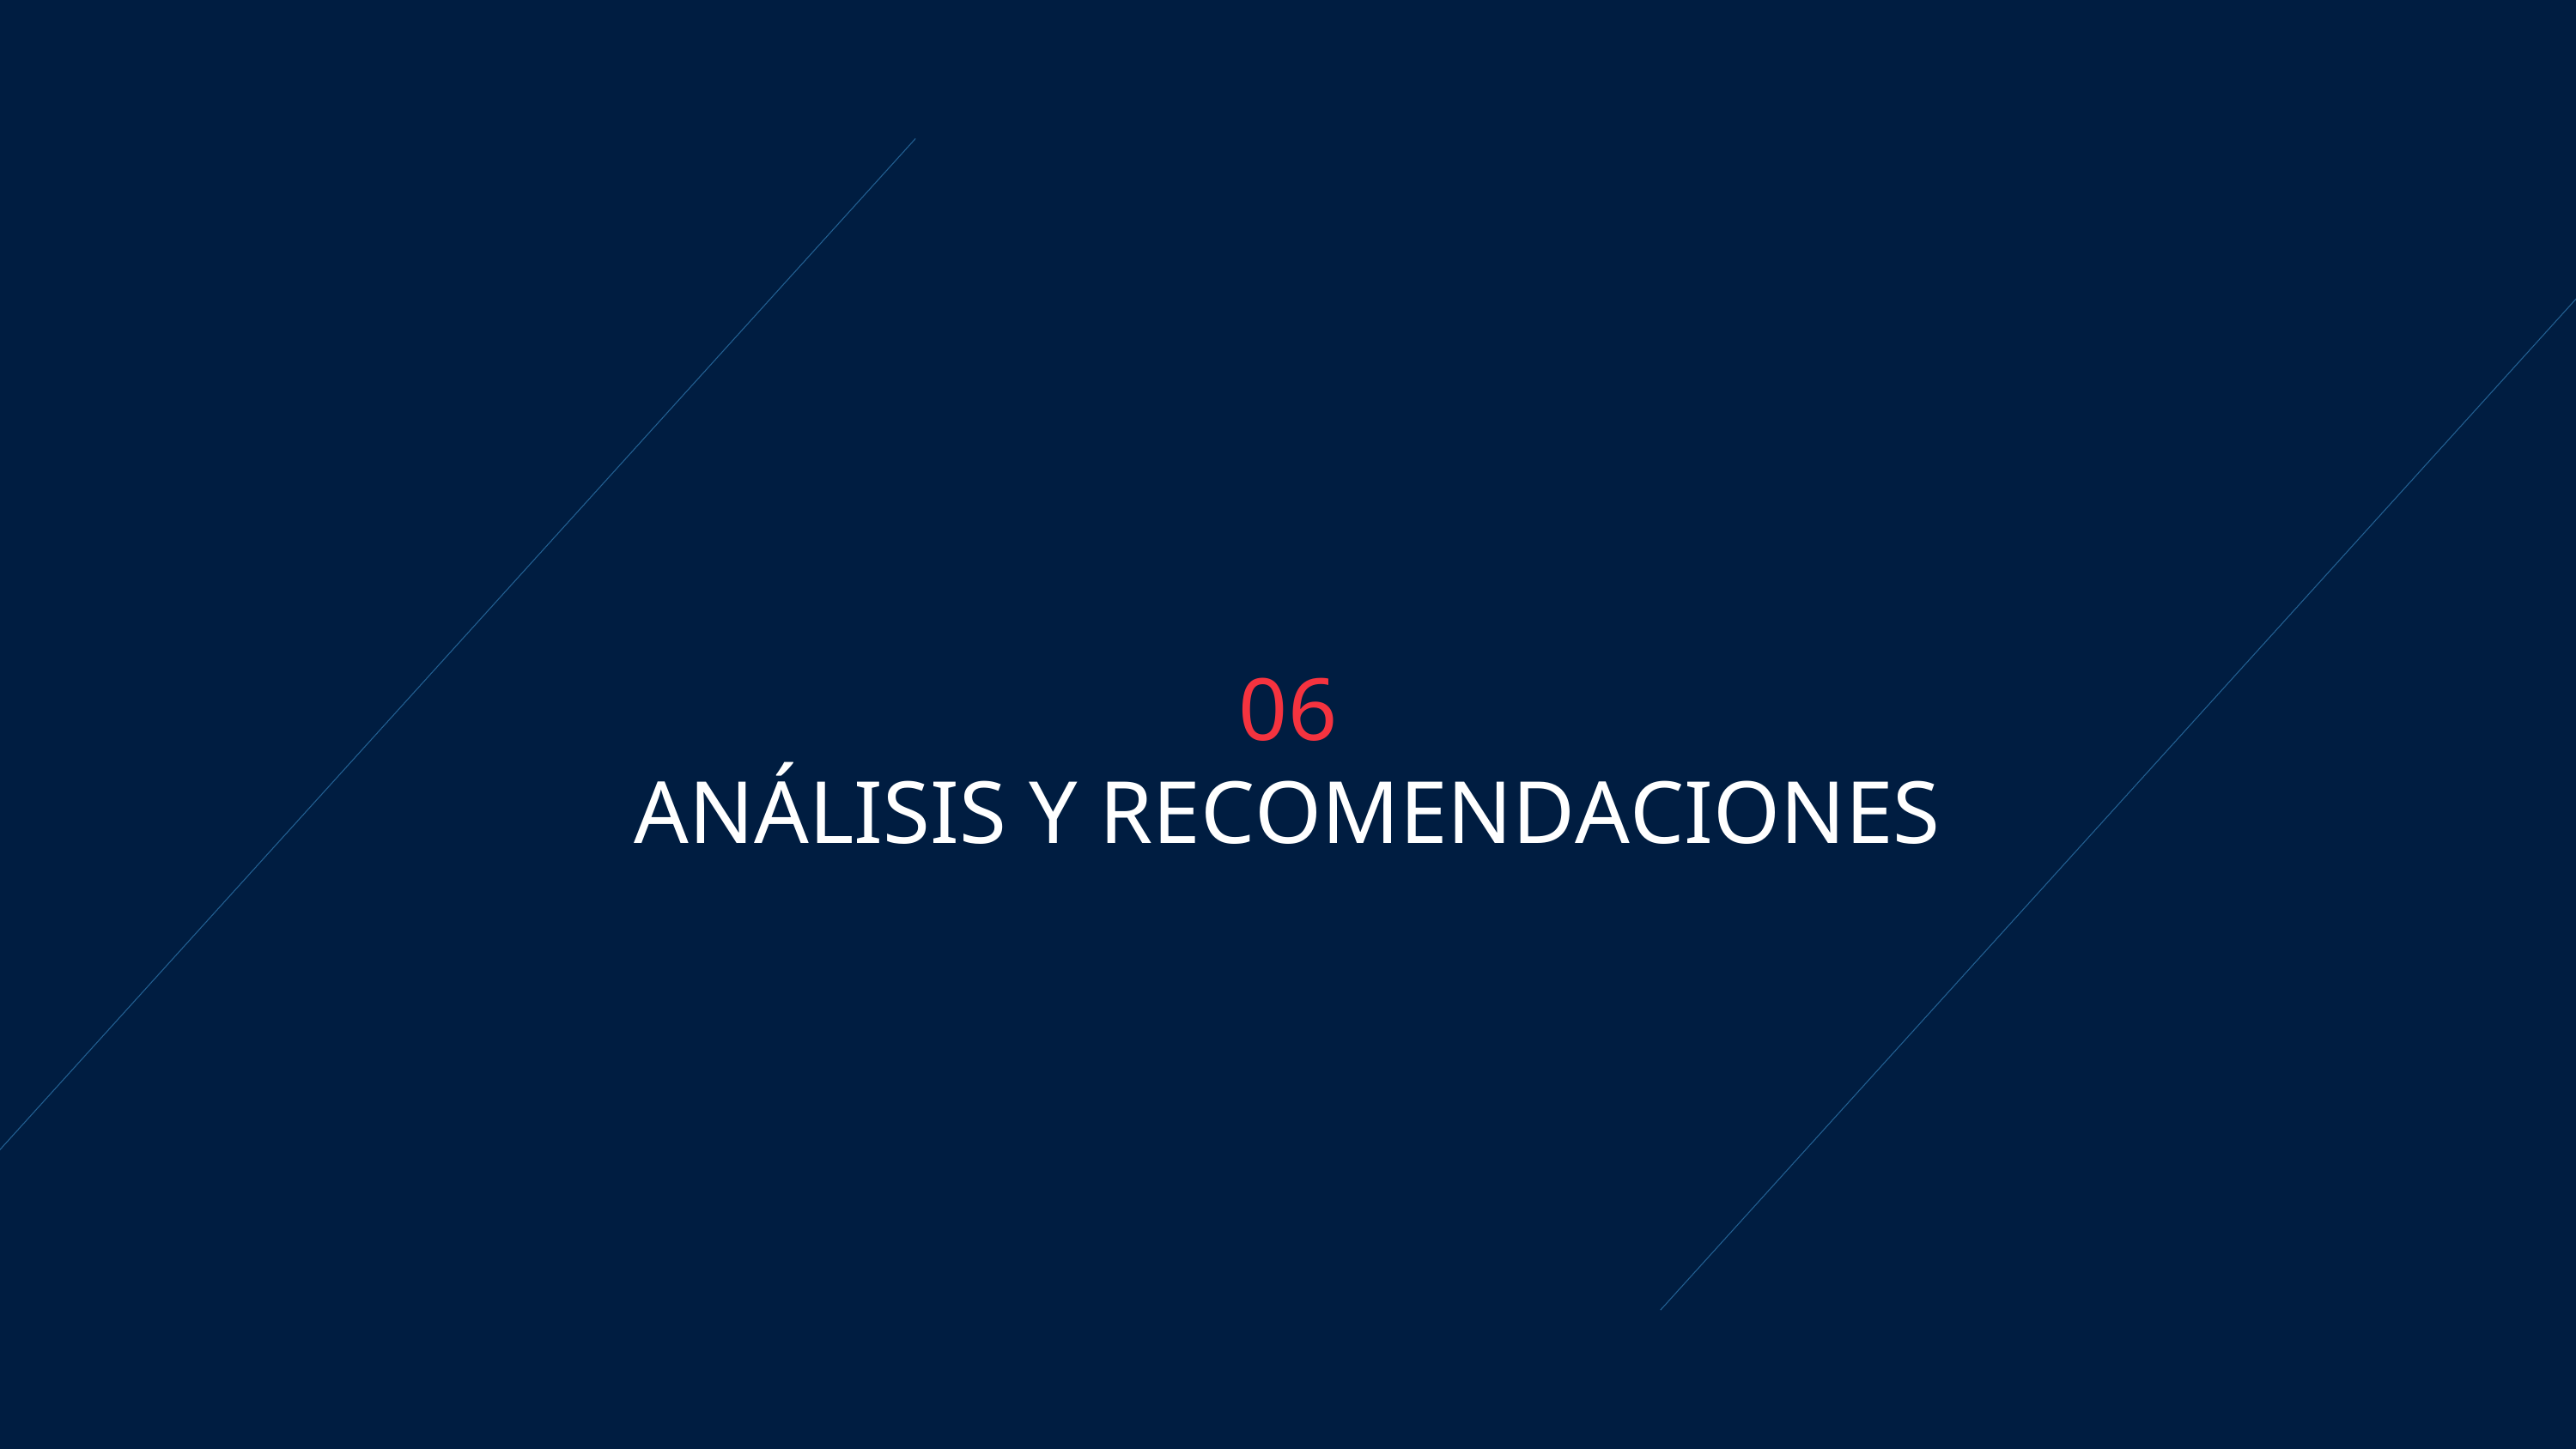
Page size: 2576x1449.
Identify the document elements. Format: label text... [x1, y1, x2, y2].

list 06 ANÁLISIS Y RECOMENDACIONES [240, 647, 2336, 869]
